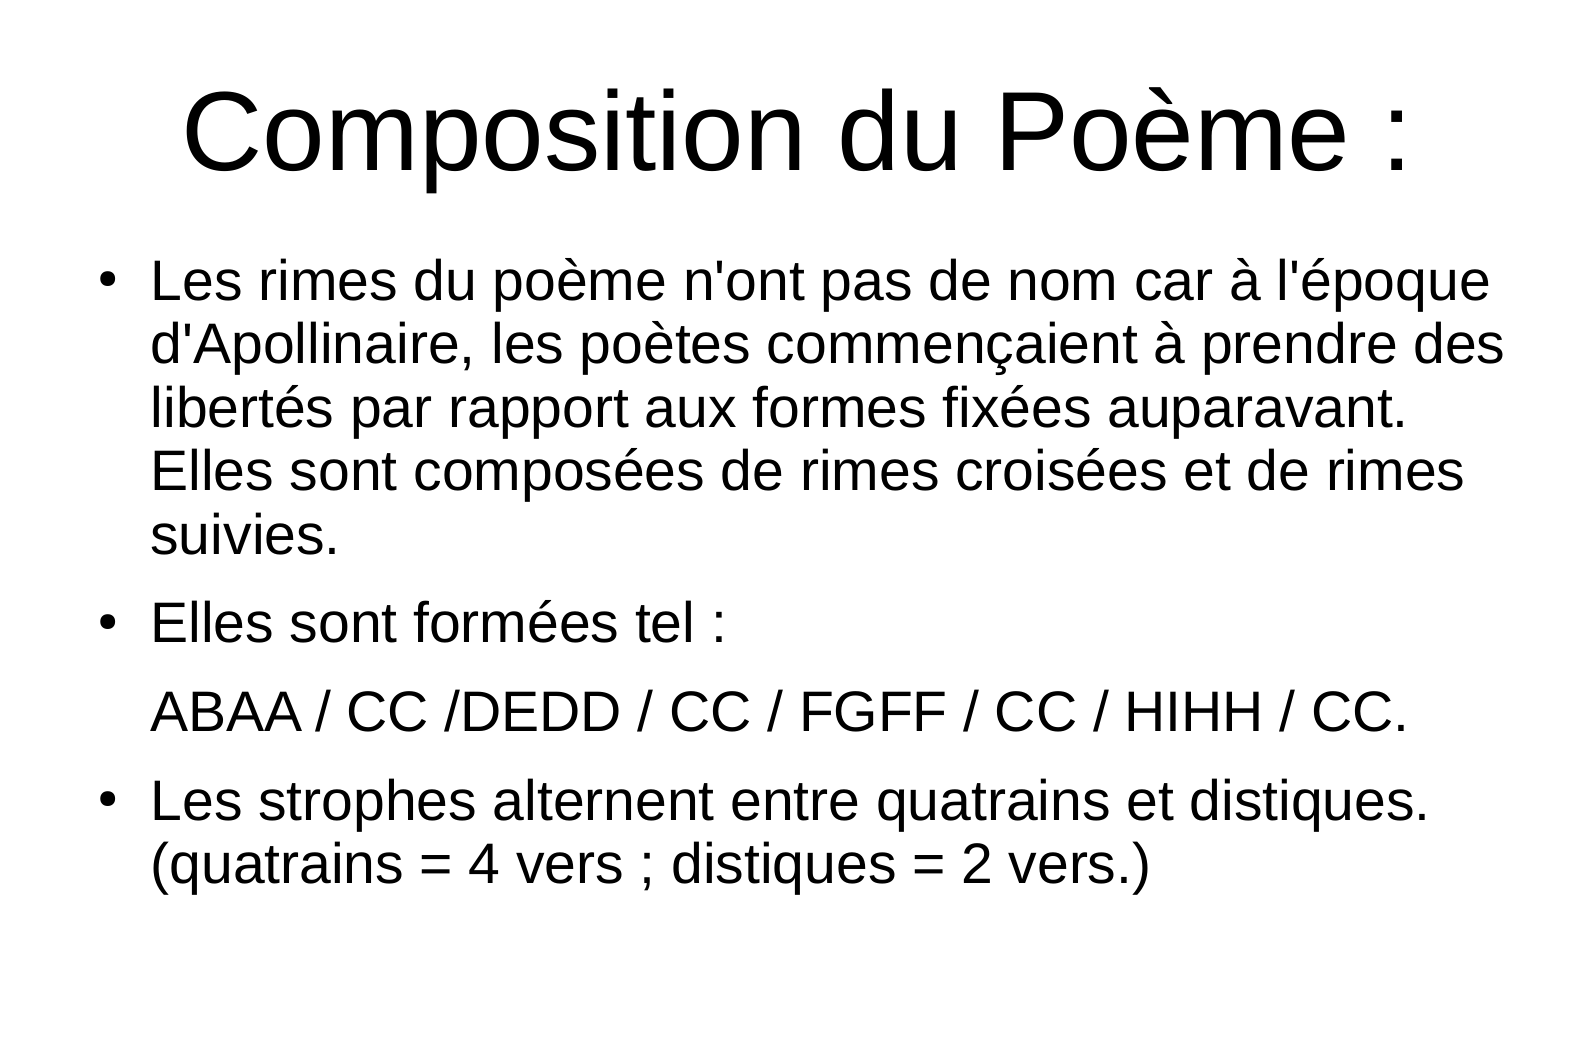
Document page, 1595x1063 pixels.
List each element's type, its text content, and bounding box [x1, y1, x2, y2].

list Les rimes du poème n'ont pas de nom car à l'époque d'Apollinaire, les poètes commençaient à prendre des libertés par rapport aux formes fixées auparavant. Elles sont composées de rimes croisées et de rimes suivies. Elles sont formées tel : ABAA / CC /DEDD / CC / FGFF / CC / HIHH / CC. Les strophes alternent entre quatrains et distiques. (quatrains = 4 vers ; distiques = 2 vers.) [79, 248, 1515, 951]
title Composition du Poème : [79, 42, 1515, 220]
